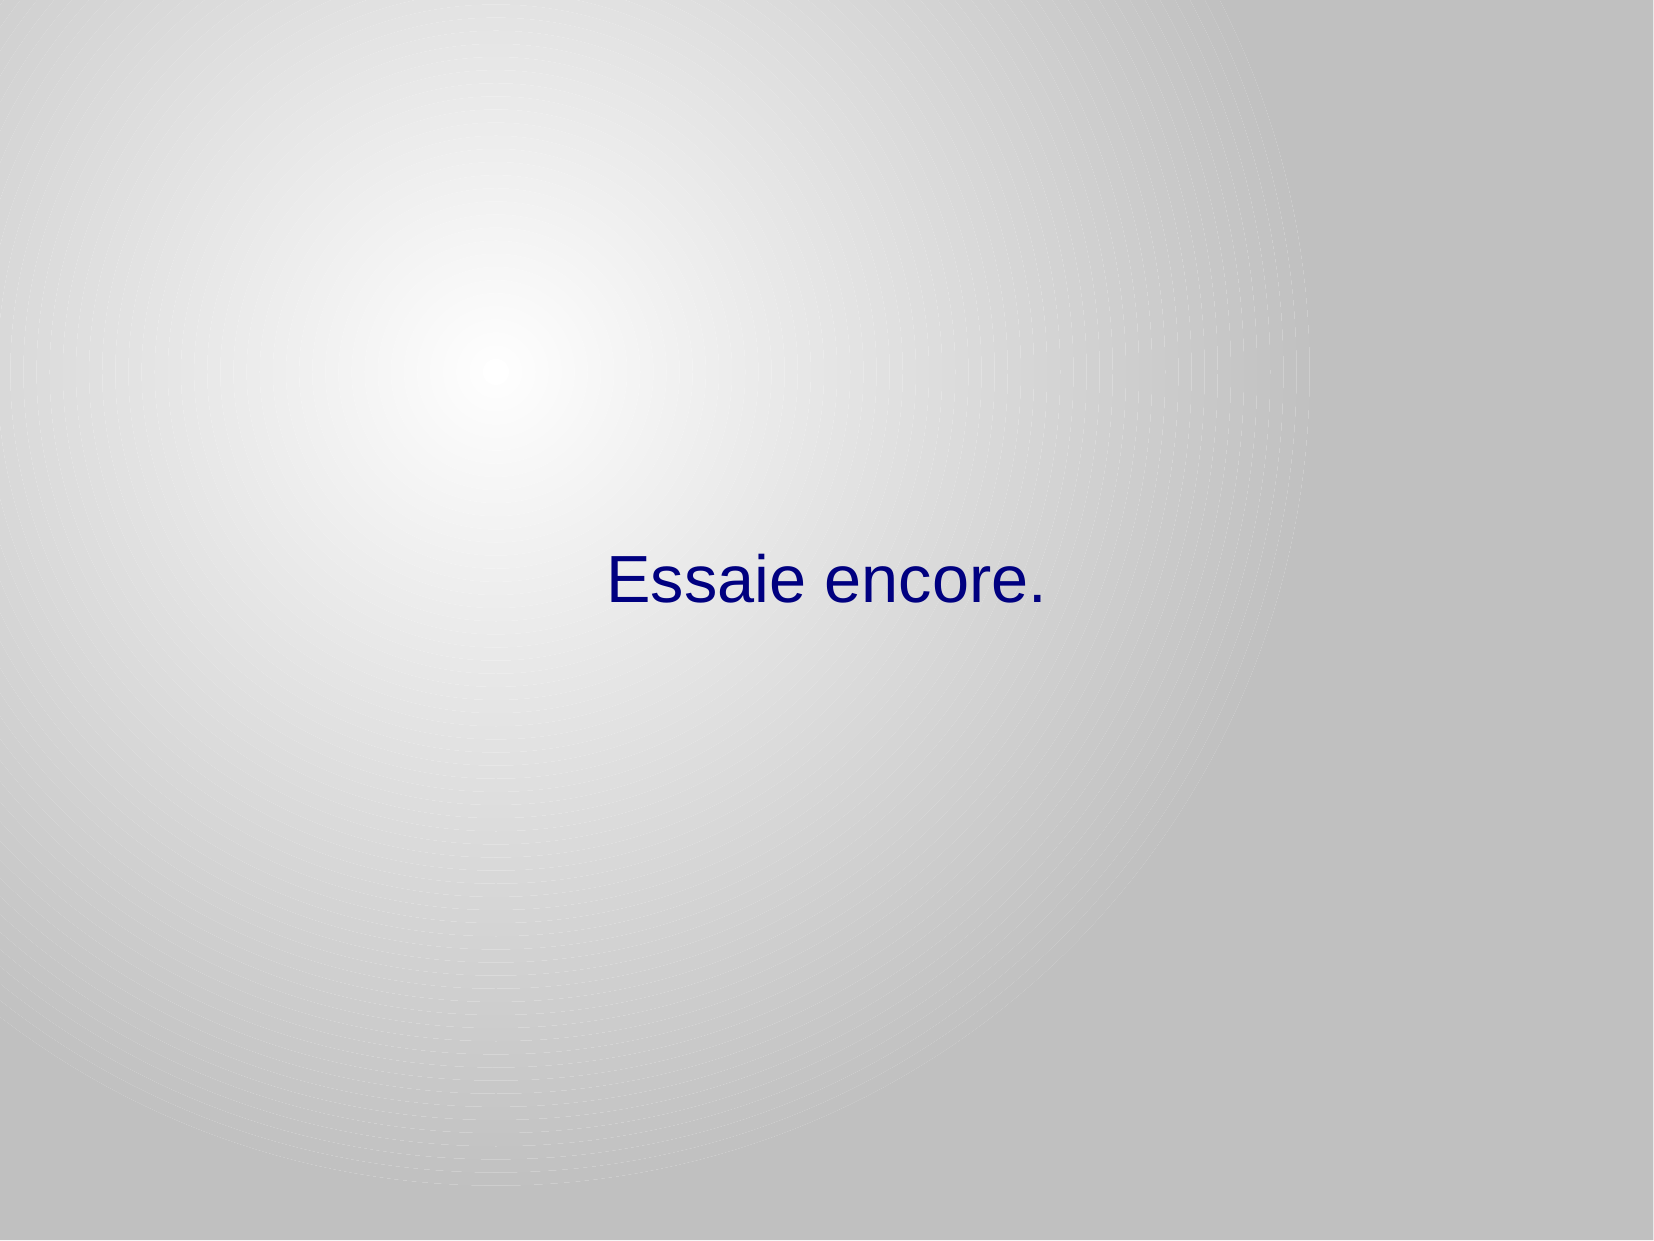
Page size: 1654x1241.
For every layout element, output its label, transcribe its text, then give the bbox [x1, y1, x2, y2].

subtitle Essaie encore. [82, 49, 1571, 1109]
